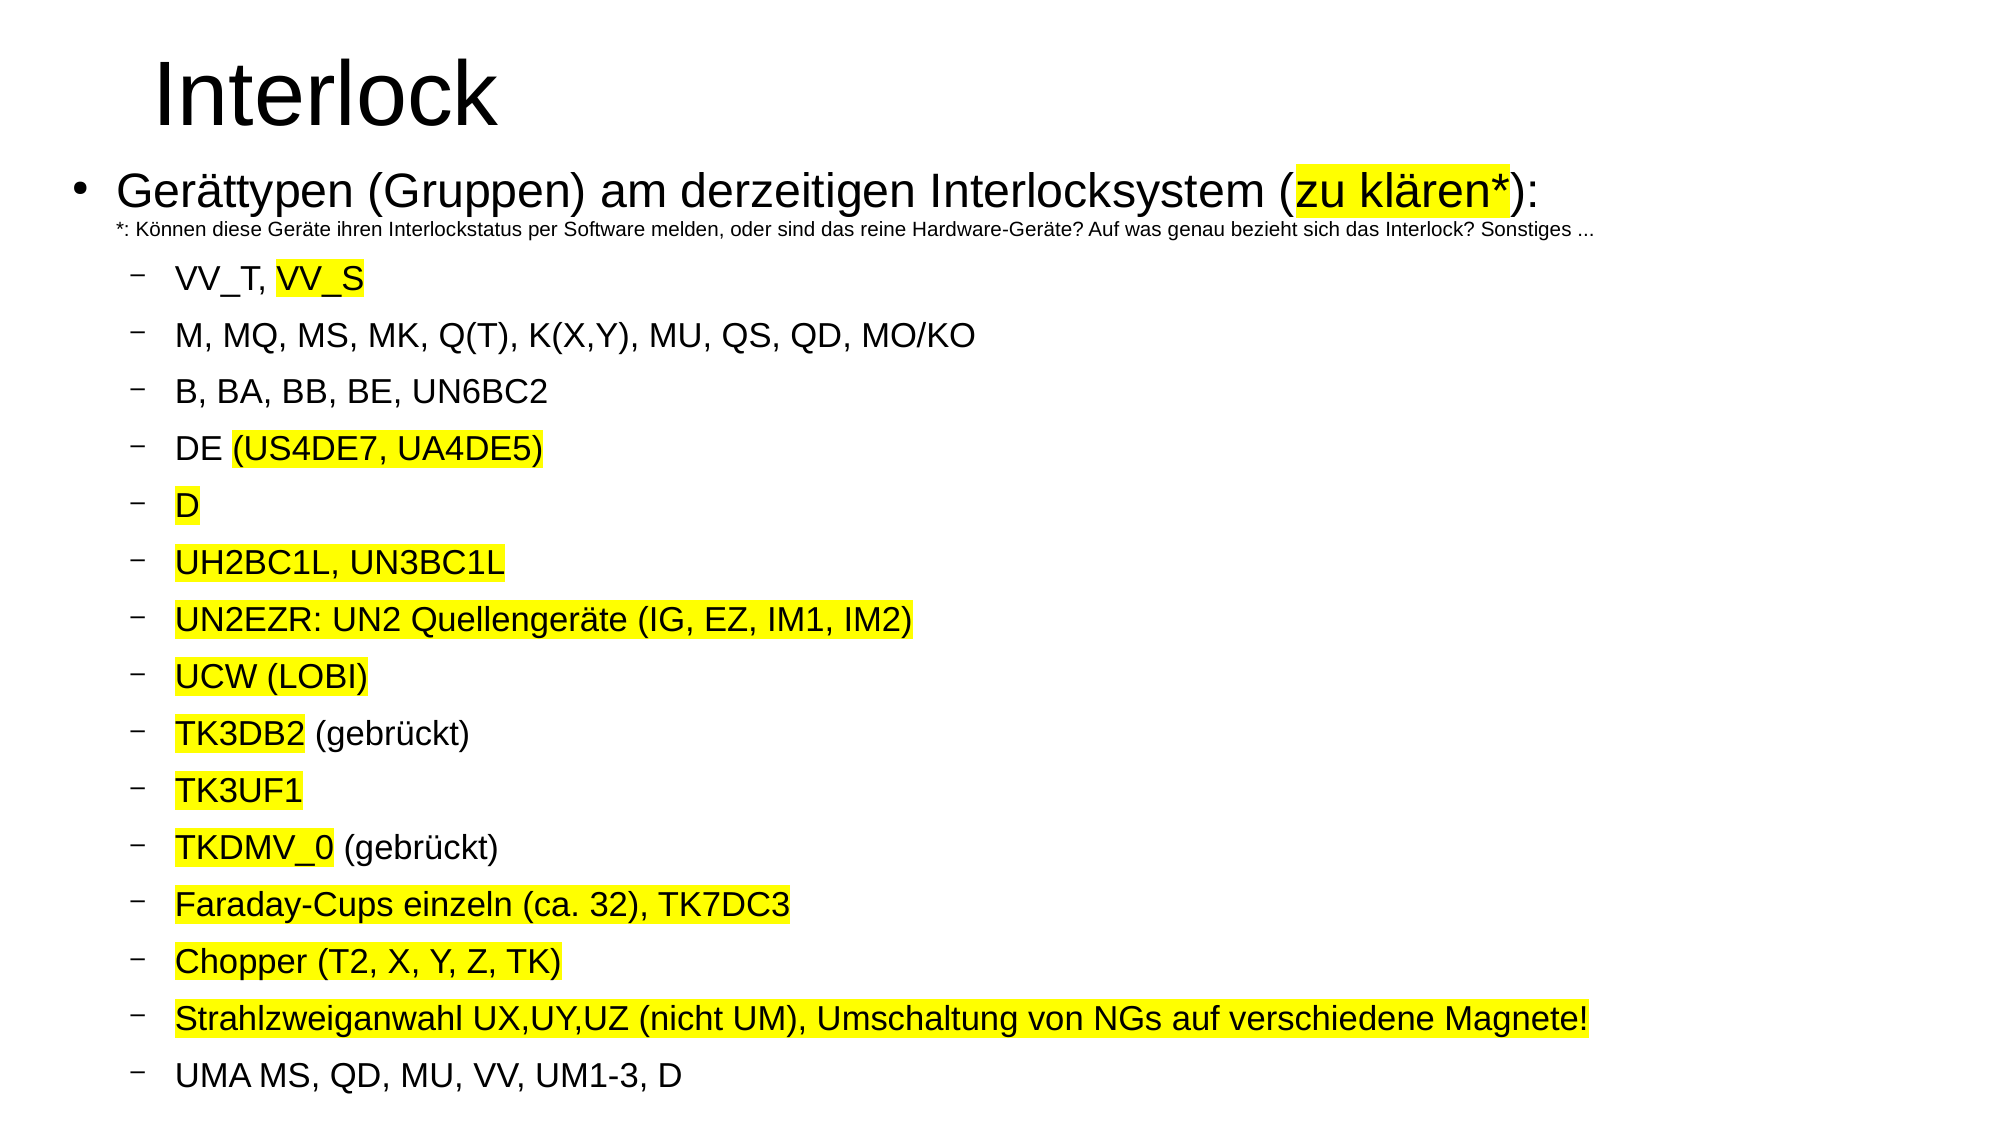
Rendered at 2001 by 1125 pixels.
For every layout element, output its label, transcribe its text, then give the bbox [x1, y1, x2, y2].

title Interlock [137, 7, 1863, 158]
list Gerättypen (Gruppen) am derzeitigen Interlocksystem (zu klären*): *: Können diese Geräte ihren Interlockstatus per Software melden, oder sind das reine Hardware-Geräte? Auf was genau bezieht sich das Interlock? Sonstiges ... VV_T, VV_S M, MQ, MS, MK, Q(T), K(X,Y), MU, QS, QD, MO/KO B, BA, BB, BE, UN6BC2 DE (US4DE7, UA4DE5) D UH2BC1L, UN3BC1L UN2EZR: UN2 Quellengeräte (IG, EZ, IM1, IM2) UCW (LOBI) TK3DB2 (gebrückt) TK3UF1 TKDMV_0 (gebrückt) Faraday-Cups einzeln (ca. 32), TK7DC3 Chopper (T2, X, Y, Z, TK) Strahlzweiganwahl UX,UY,UZ (nicht UM), Umschaltung von NGs auf verschiedene Magnete! UMA MS, QD, MU, VV, UM1-3, D [42, 158, 1975, 1107]
